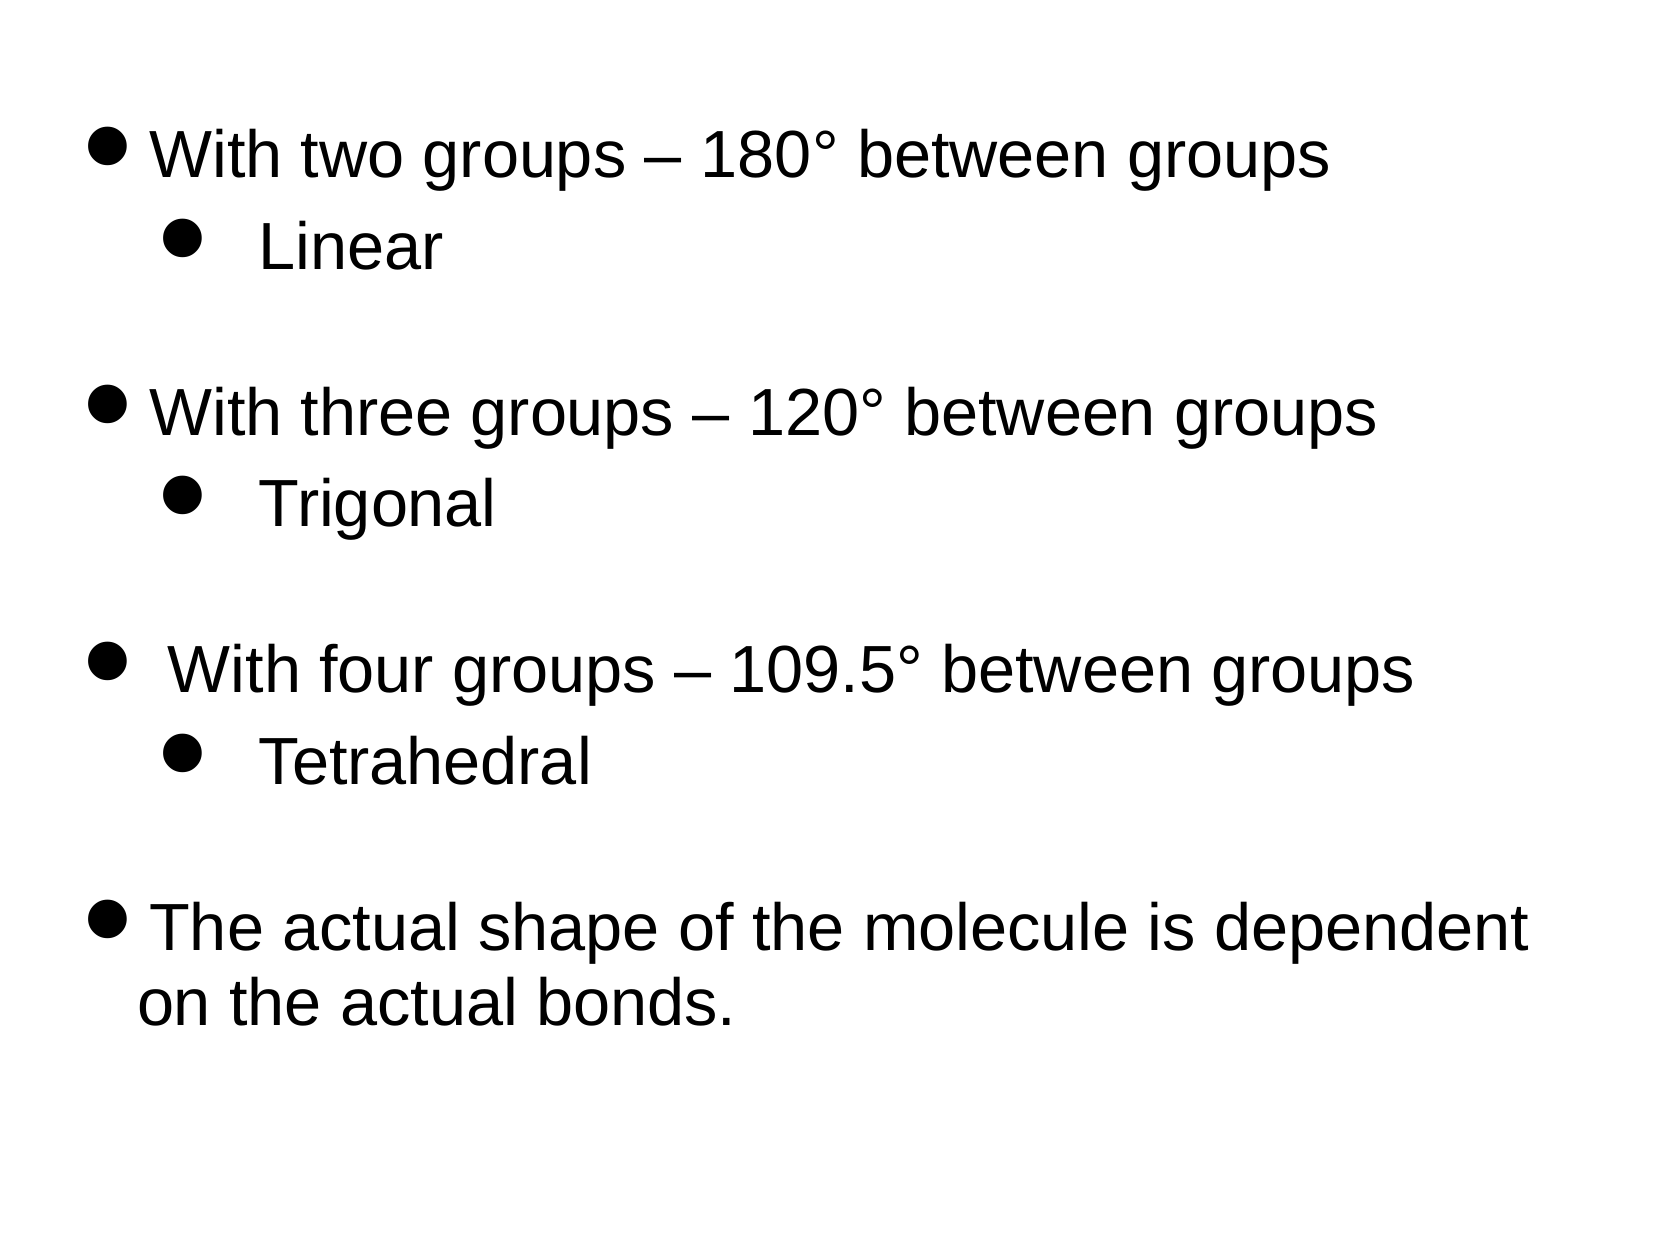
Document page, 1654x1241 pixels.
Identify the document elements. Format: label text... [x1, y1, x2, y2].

text_box With two groups – 180° between groups Linear With three groups – 120° between groups Trigonal With four groups – 109.5° between groups Tetrahedral The actual shape of the molecule is dependent on the actual bonds. [82, 38, 1571, 1119]
